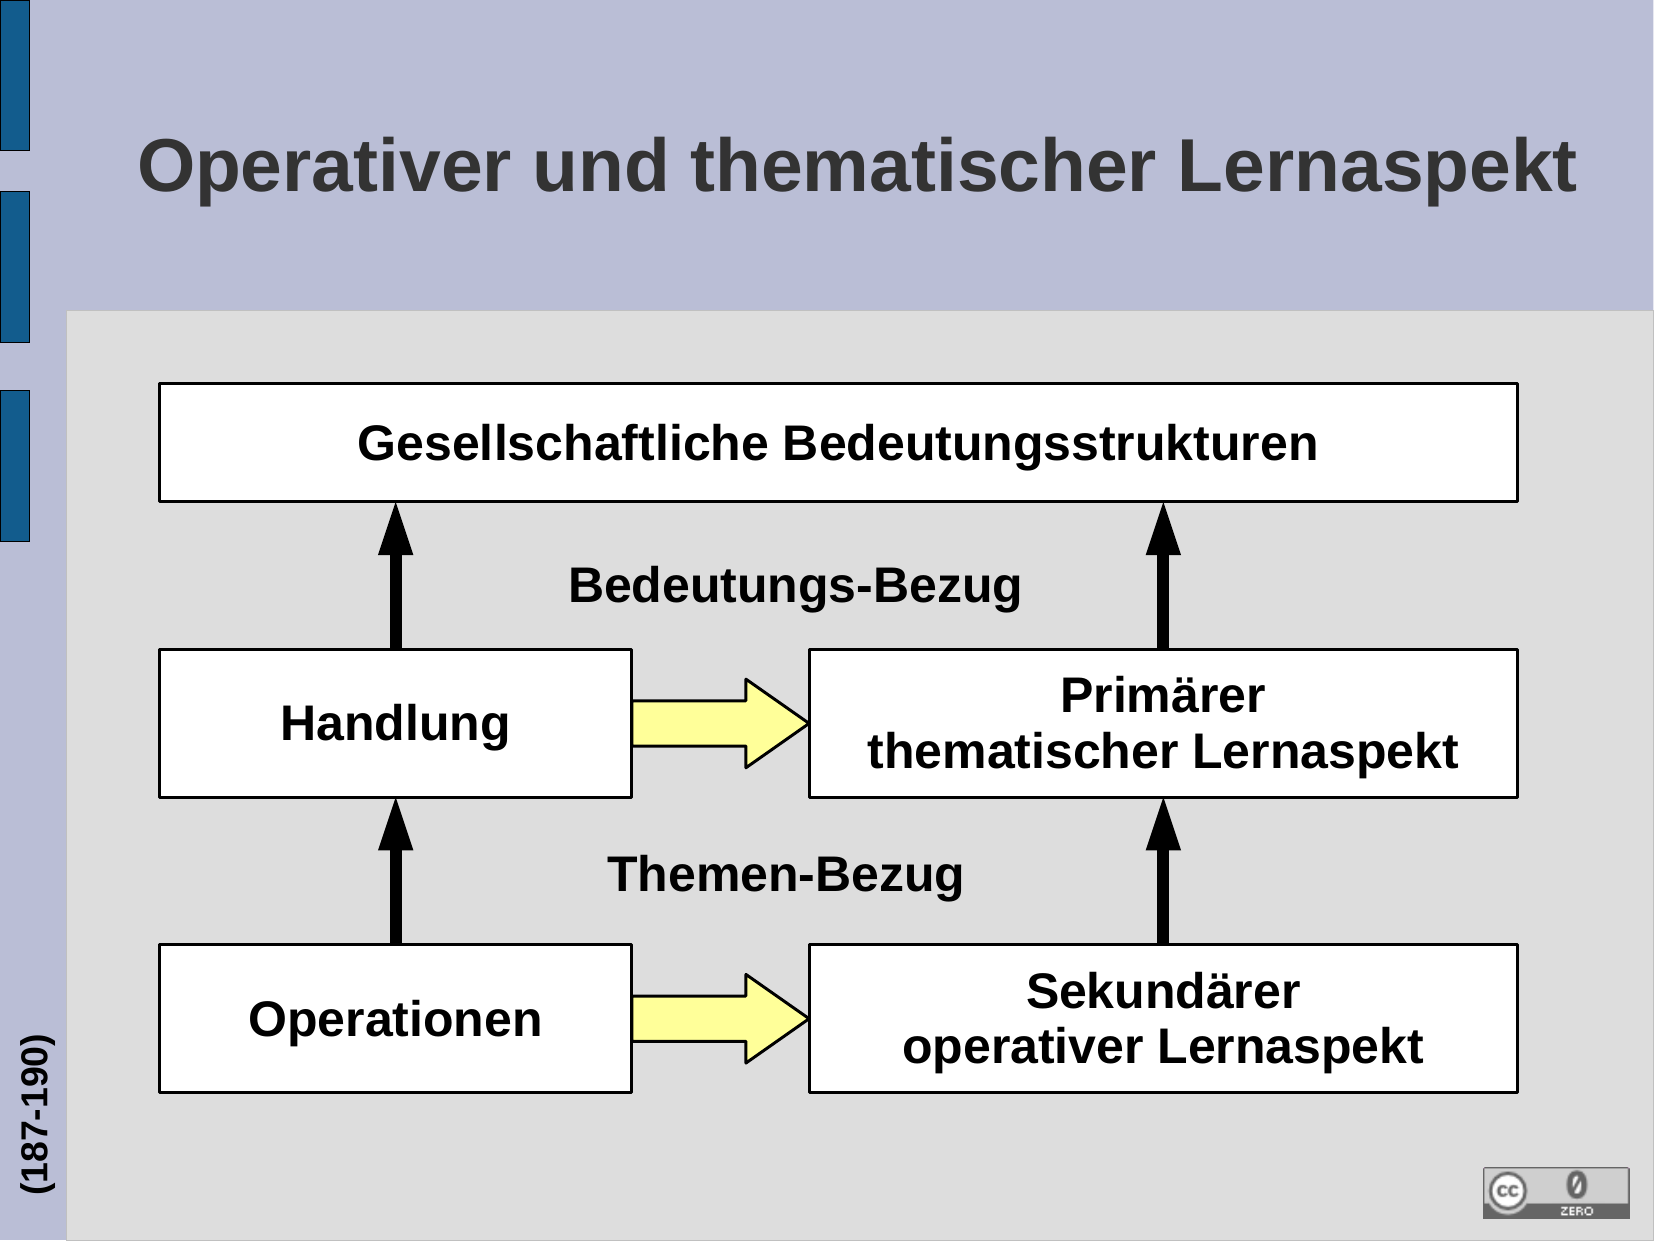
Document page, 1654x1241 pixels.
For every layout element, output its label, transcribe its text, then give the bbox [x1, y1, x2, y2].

text_box Themen-Bezug [592, 838, 981, 910]
text_box Sekundärer operativer Lernaspekt [809, 944, 1518, 1093]
text_box (187-190) [5, 1019, 63, 1211]
text_box Bedeutungs-Bezug [553, 549, 1039, 621]
text_box [631, 679, 809, 768]
text_box [631, 974, 810, 1064]
text_box Gesellschaftliche Bedeutungsstrukturen [159, 383, 1518, 502]
text_box Operationen [159, 944, 632, 1093]
picture [1483, 1167, 1630, 1219]
text_box Handlung [159, 649, 632, 798]
title Operativer und thematischer Lernaspekt [121, 61, 1595, 269]
text_box Primärer thematischer Lernaspekt [809, 649, 1518, 798]
